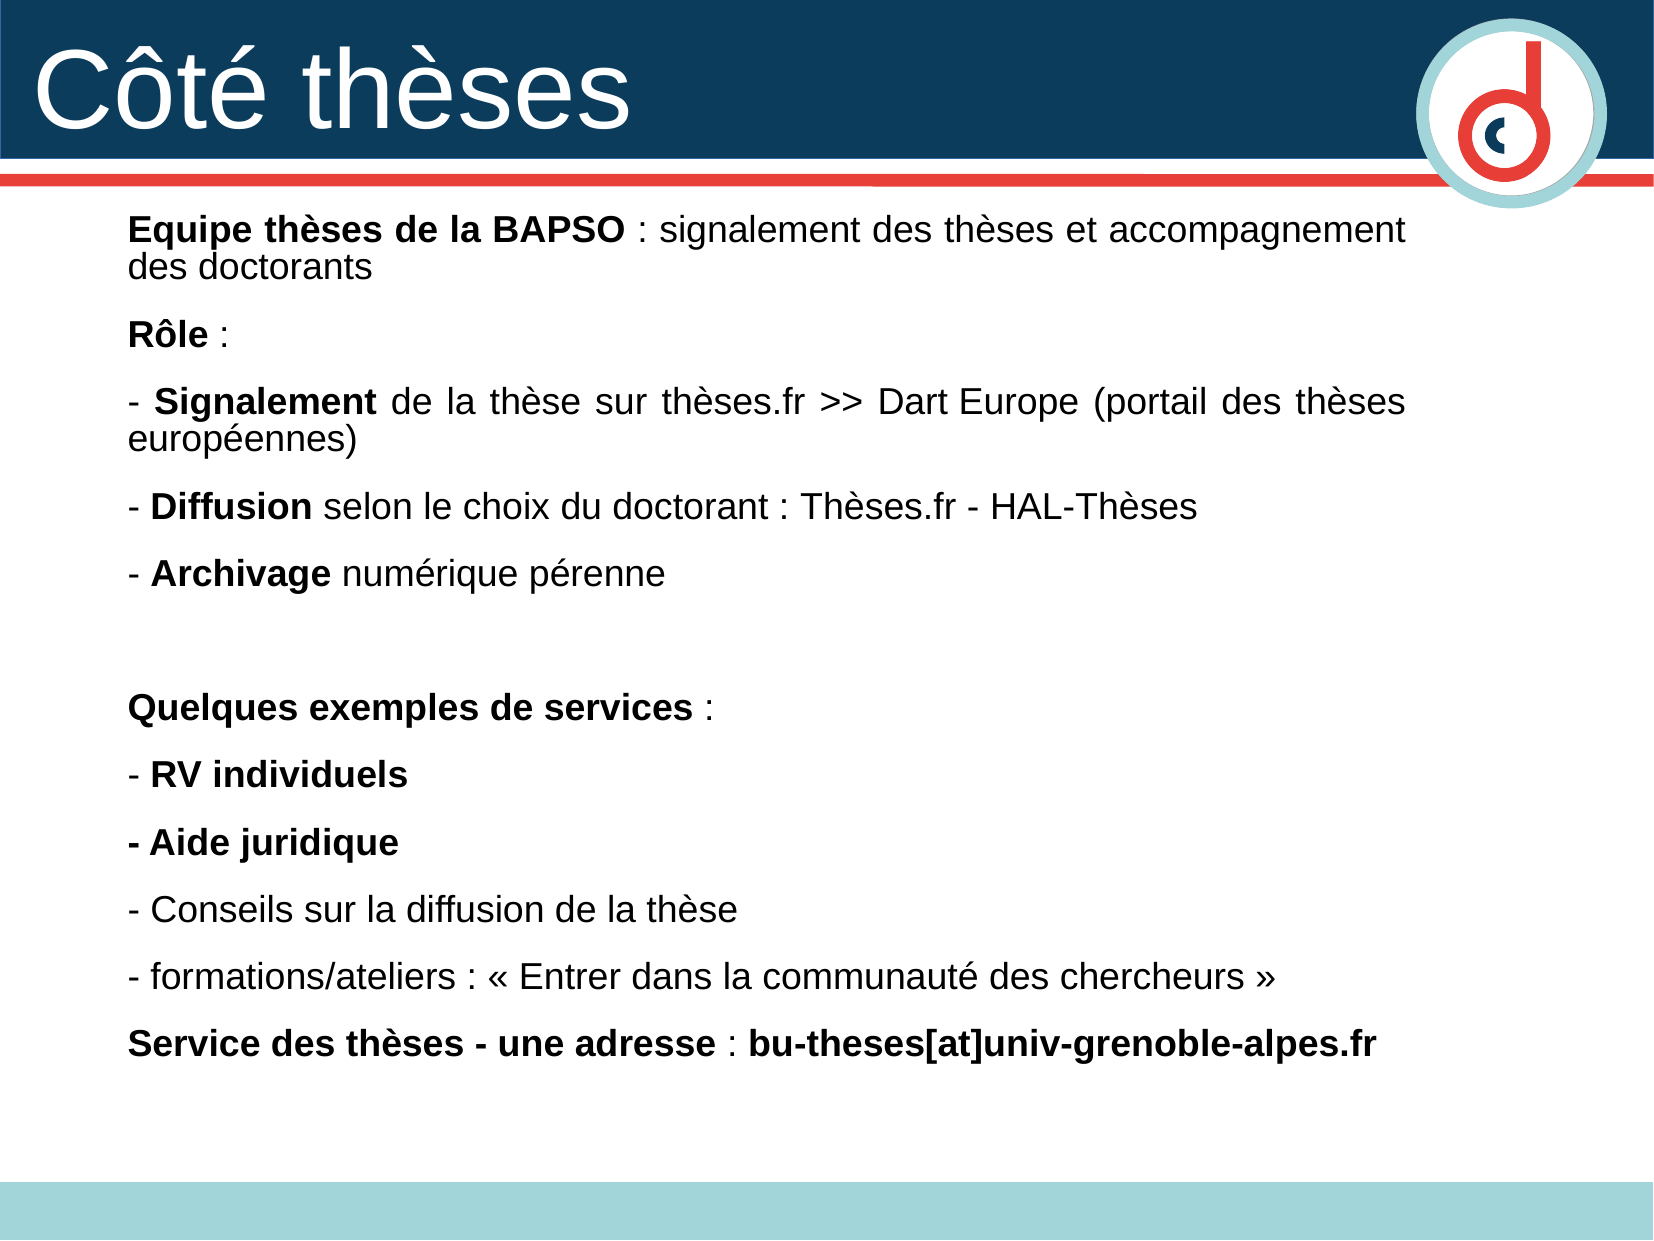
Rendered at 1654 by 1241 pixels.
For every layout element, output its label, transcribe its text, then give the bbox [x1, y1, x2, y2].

list Equipe thèses de la BAPSO : signalement des thèses et accompagnement des doctorants Rôle : - Signalement de la thèse sur thèses.fr >> Dart Europe (portail des thèses européennes) - Diffusion selon le choix du doctorant : Thèses.fr - HAL-Thèses - Archivage numérique pérenne Quelques exemples de services : - RV individuels - Aide juridique - Conseils sur la diffusion de la thèse - formations/ateliers : « Entrer dans la communauté des chercheurs » Service des thèses - une adresse : bu-theses[at]univ-grenoble-alpes.fr [0, 204, 1458, 1179]
title Côté thèses [17, 11, 1412, 159]
